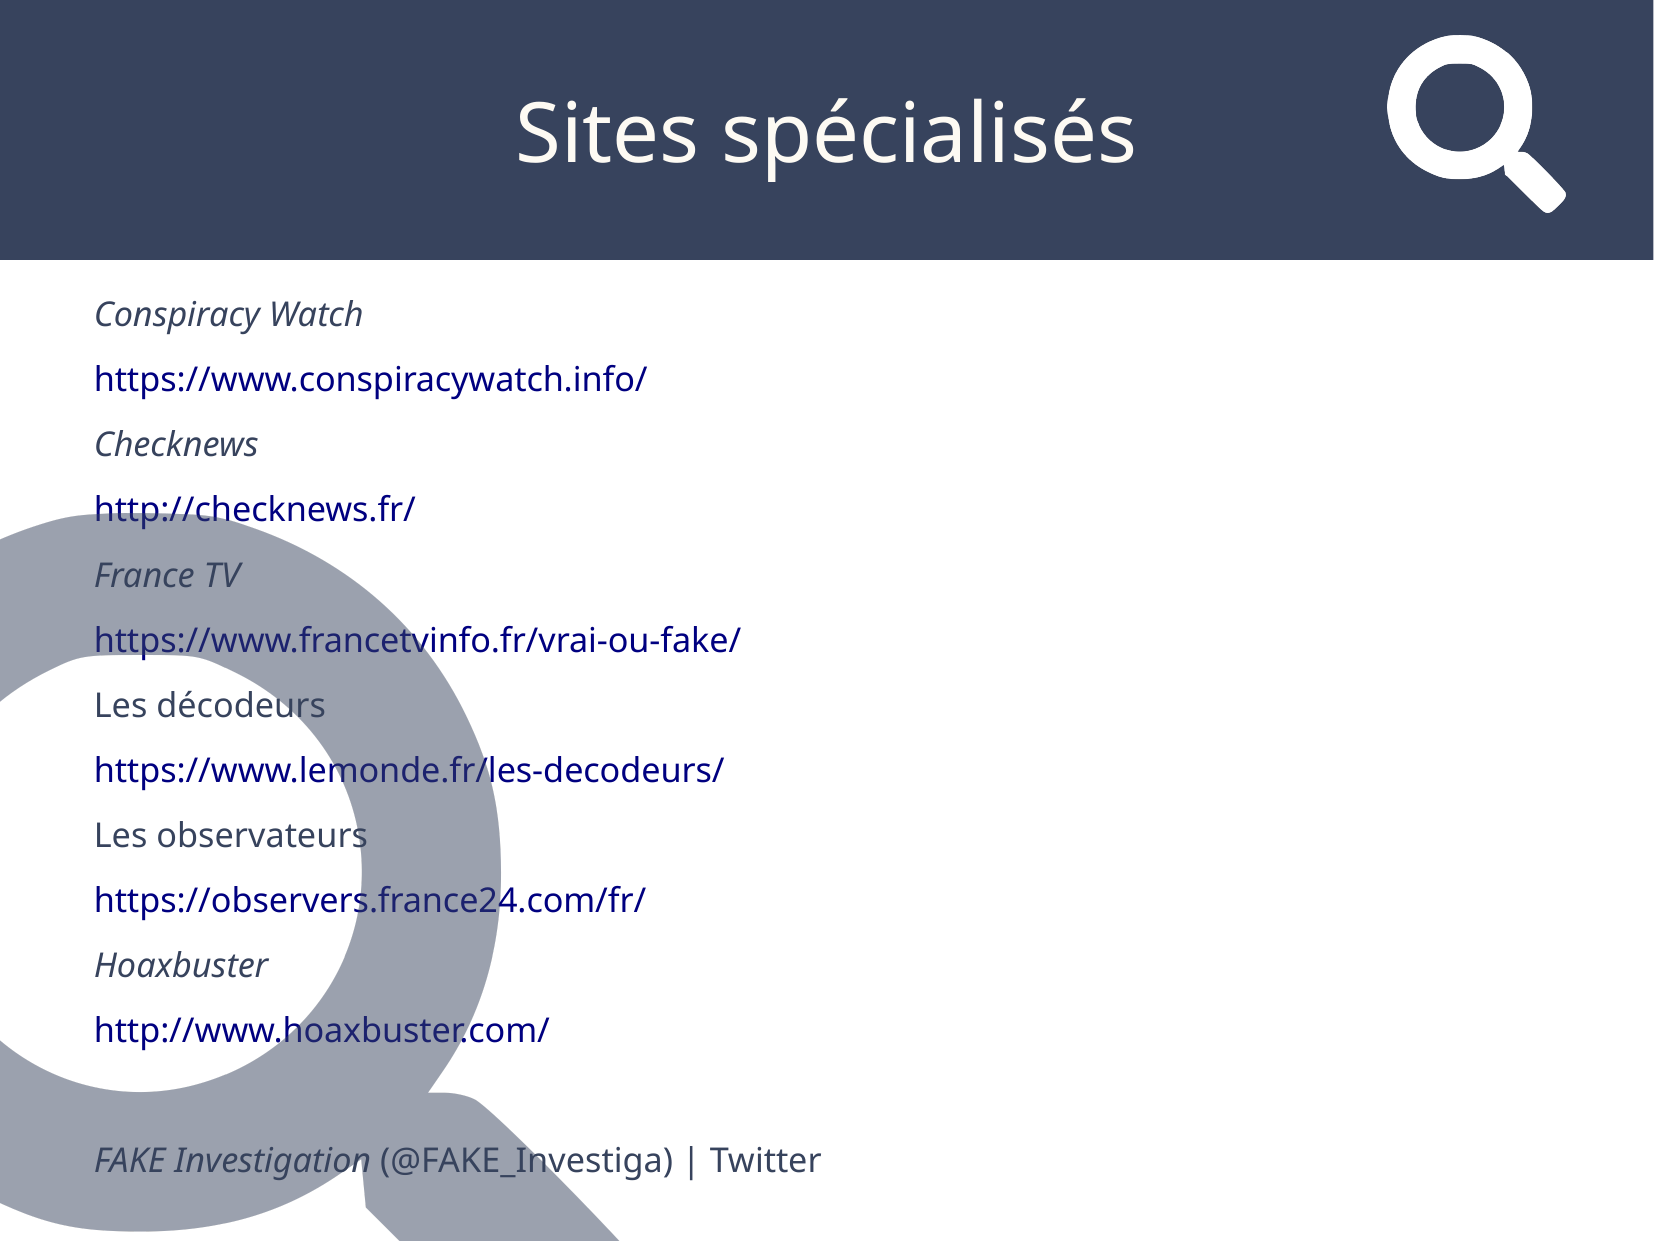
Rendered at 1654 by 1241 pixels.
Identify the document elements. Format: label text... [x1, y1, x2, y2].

picture [0, 513, 669, 1241]
title Sites spécialisés [0, 0, 1654, 260]
picture [1387, 35, 1566, 213]
list Conspiracy Watch https://www.conspiracywatch.info/ Checknews http://checknews.fr/ France TV https://www.francetvinfo.fr/vrai-ou-fake/ Les décodeurs https://www.lemonde.fr/les-decodeurs/ Les observateurs https://observers.france24.com/fr/ Hoaxbuster http://www.hoaxbuster.com/ FAKE Investigation (@FAKE_Investiga) | Twitter [82, 290, 1571, 1193]
